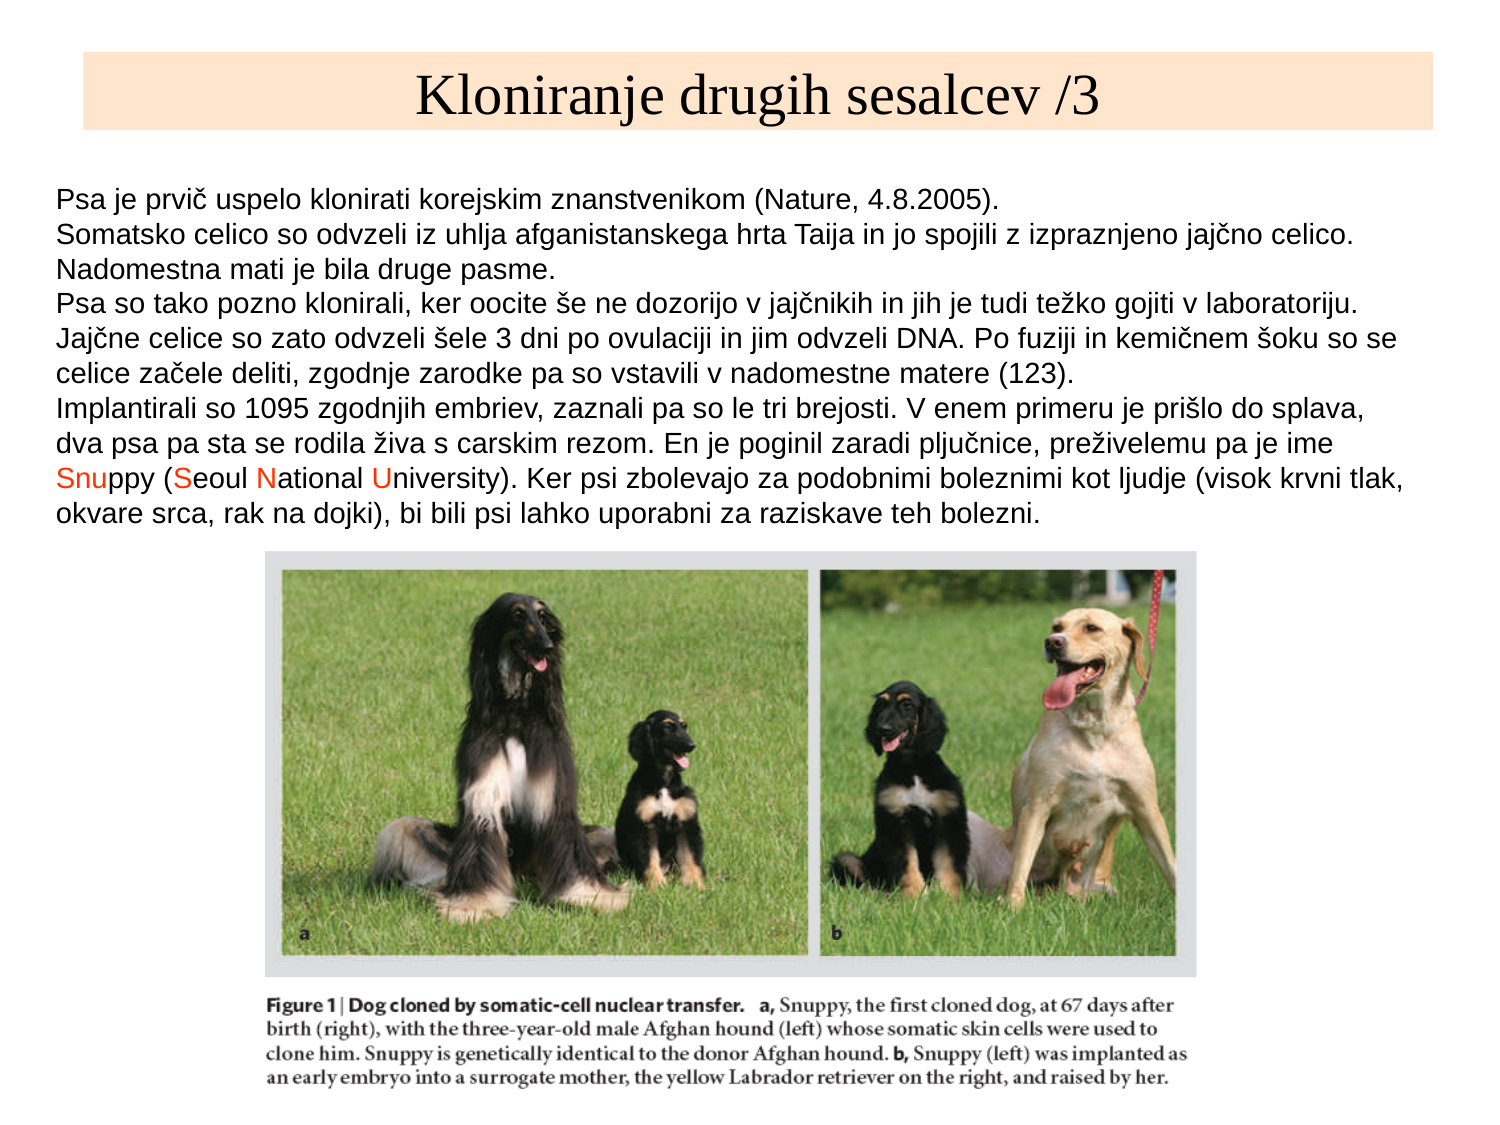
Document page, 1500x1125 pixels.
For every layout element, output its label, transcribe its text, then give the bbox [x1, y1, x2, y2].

text_box Kloniranje drugih sesalcev /3 [83, 51, 1434, 130]
picture [265, 550, 1198, 1094]
text_box Psa je prvič uspelo klonirati korejskim znanstvenikom (Nature, 4.8.2005). Somatsko celico so odvzeli iz uhlja afganistanskega hrta Taija in jo spojili z izpraznjeno jajčno celico. Nadomestna mati je bila druge pasme. Psa so tako pozno klonirali, ker oocite še ne dozorijo v jajčnikih in jih je tudi težko gojiti v laboratoriju. Jajčne celice so zato odvzeli šele 3 dni po ovulaciji in jim odvzeli DNA. Po fuziji in kemičnem šoku so se celice začele deliti, zgodnje zarodke pa so vstavili v nadomestne matere (123). Implantirali so 1095 zgodnjih embriev, zaznali pa so le tri brejosti. V enem primeru je prišlo do splava, dva psa pa sta se rodila živa s carskim rezom. En je poginil zaradi pljučnice, preživelemu pa je ime Snuppy (Seoul National University). Ker psi zbolevajo za podobnimi boleznimi kot ljudje (visok krvni tlak, okvare srca, rak na dojki), bi bili psi lahko uporabni za raziskave teh bolezni. [41, 172, 1436, 573]
